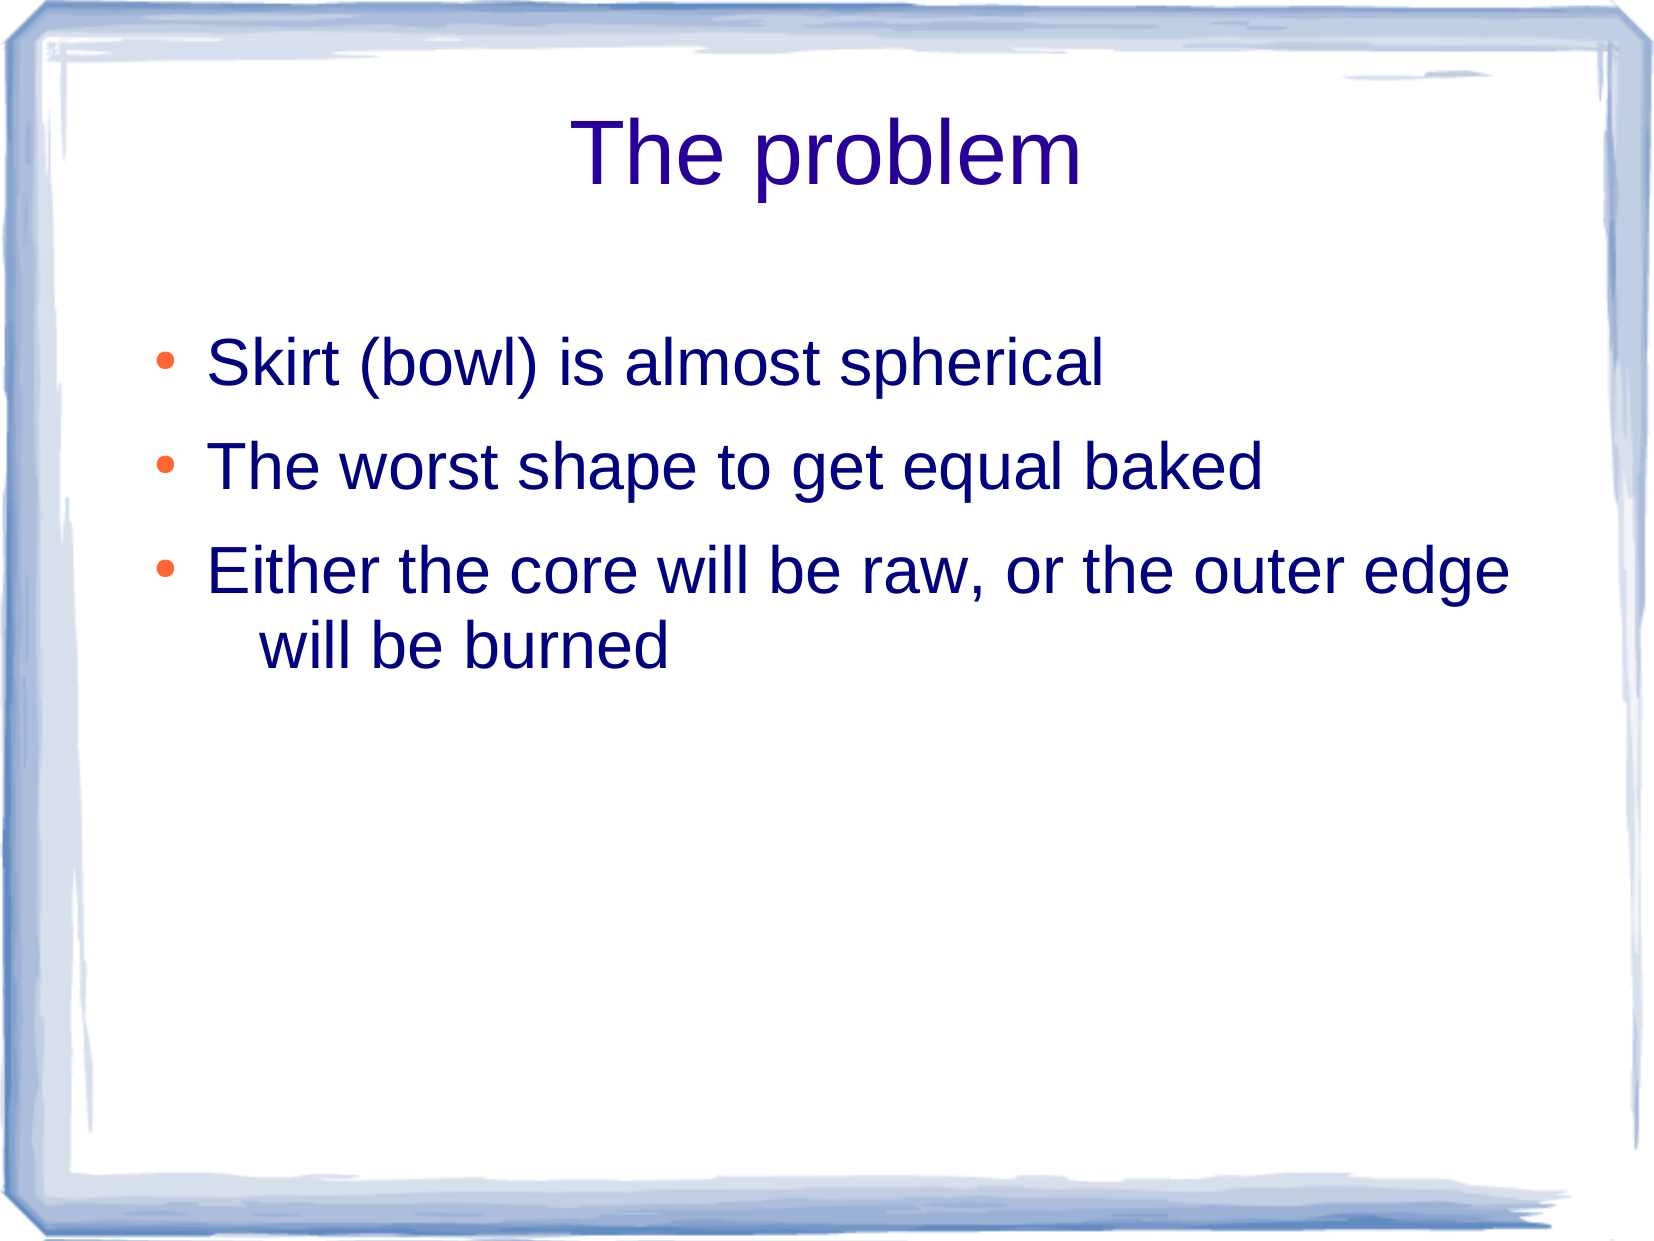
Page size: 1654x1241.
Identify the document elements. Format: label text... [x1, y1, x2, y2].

title The problem [82, 49, 1571, 257]
list Skirt (bowl) is almost spherical The worst shape to get equal baked Either the core will be raw, or the outer edge will be burned [118, 324, 1571, 1004]
picture [0, 0, 1654, 1241]
